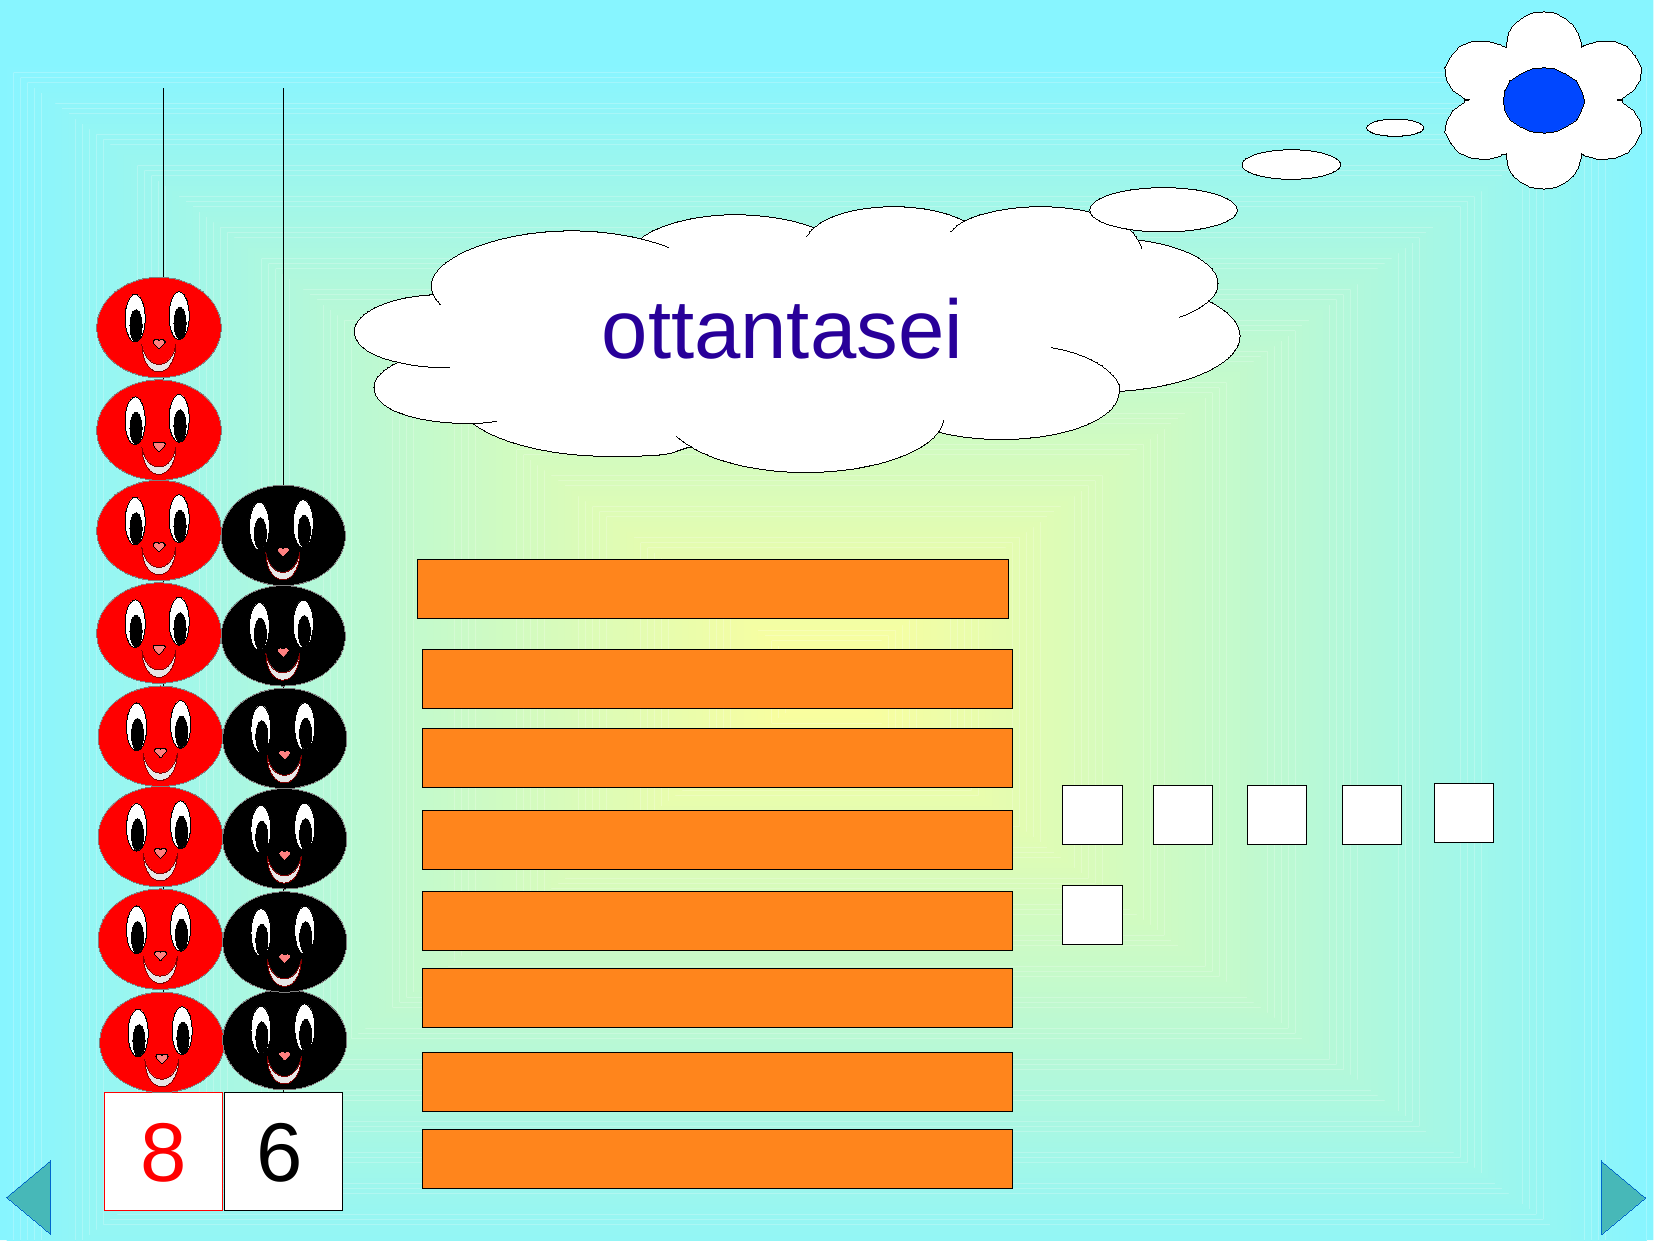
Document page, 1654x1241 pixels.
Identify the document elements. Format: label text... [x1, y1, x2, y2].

text_box [422, 968, 1013, 1028]
text_box [417, 559, 1009, 619]
text_box [1062, 785, 1123, 845]
text_box [422, 1052, 1013, 1112]
text_box [1247, 785, 1307, 845]
text_box [98, 685, 347, 890]
text_box [422, 891, 1013, 951]
text_box [1434, 783, 1494, 843]
text_box [1153, 785, 1213, 845]
text_box ottantasei [472, 276, 1093, 384]
text_box [354, 187, 1241, 473]
text_box [1601, 1160, 1646, 1235]
text_box [224, 1092, 343, 1098]
text_box [1366, 119, 1424, 137]
text_box [422, 1129, 1013, 1189]
text_box [422, 728, 1013, 788]
text_box [224, 1207, 343, 1211]
text_box [422, 810, 1013, 870]
text_box [98, 888, 347, 1098]
text_box [1242, 149, 1341, 180]
text_box [96, 379, 346, 687]
text_box [104, 1207, 223, 1211]
text_box [422, 649, 1013, 709]
text_box [1444, 11, 1642, 190]
text_box [96, 277, 222, 378]
text_box [1342, 785, 1402, 845]
text_box [6, 1160, 51, 1235]
text_box [1062, 885, 1123, 945]
text_box 8 6 [88, 1098, 355, 1207]
